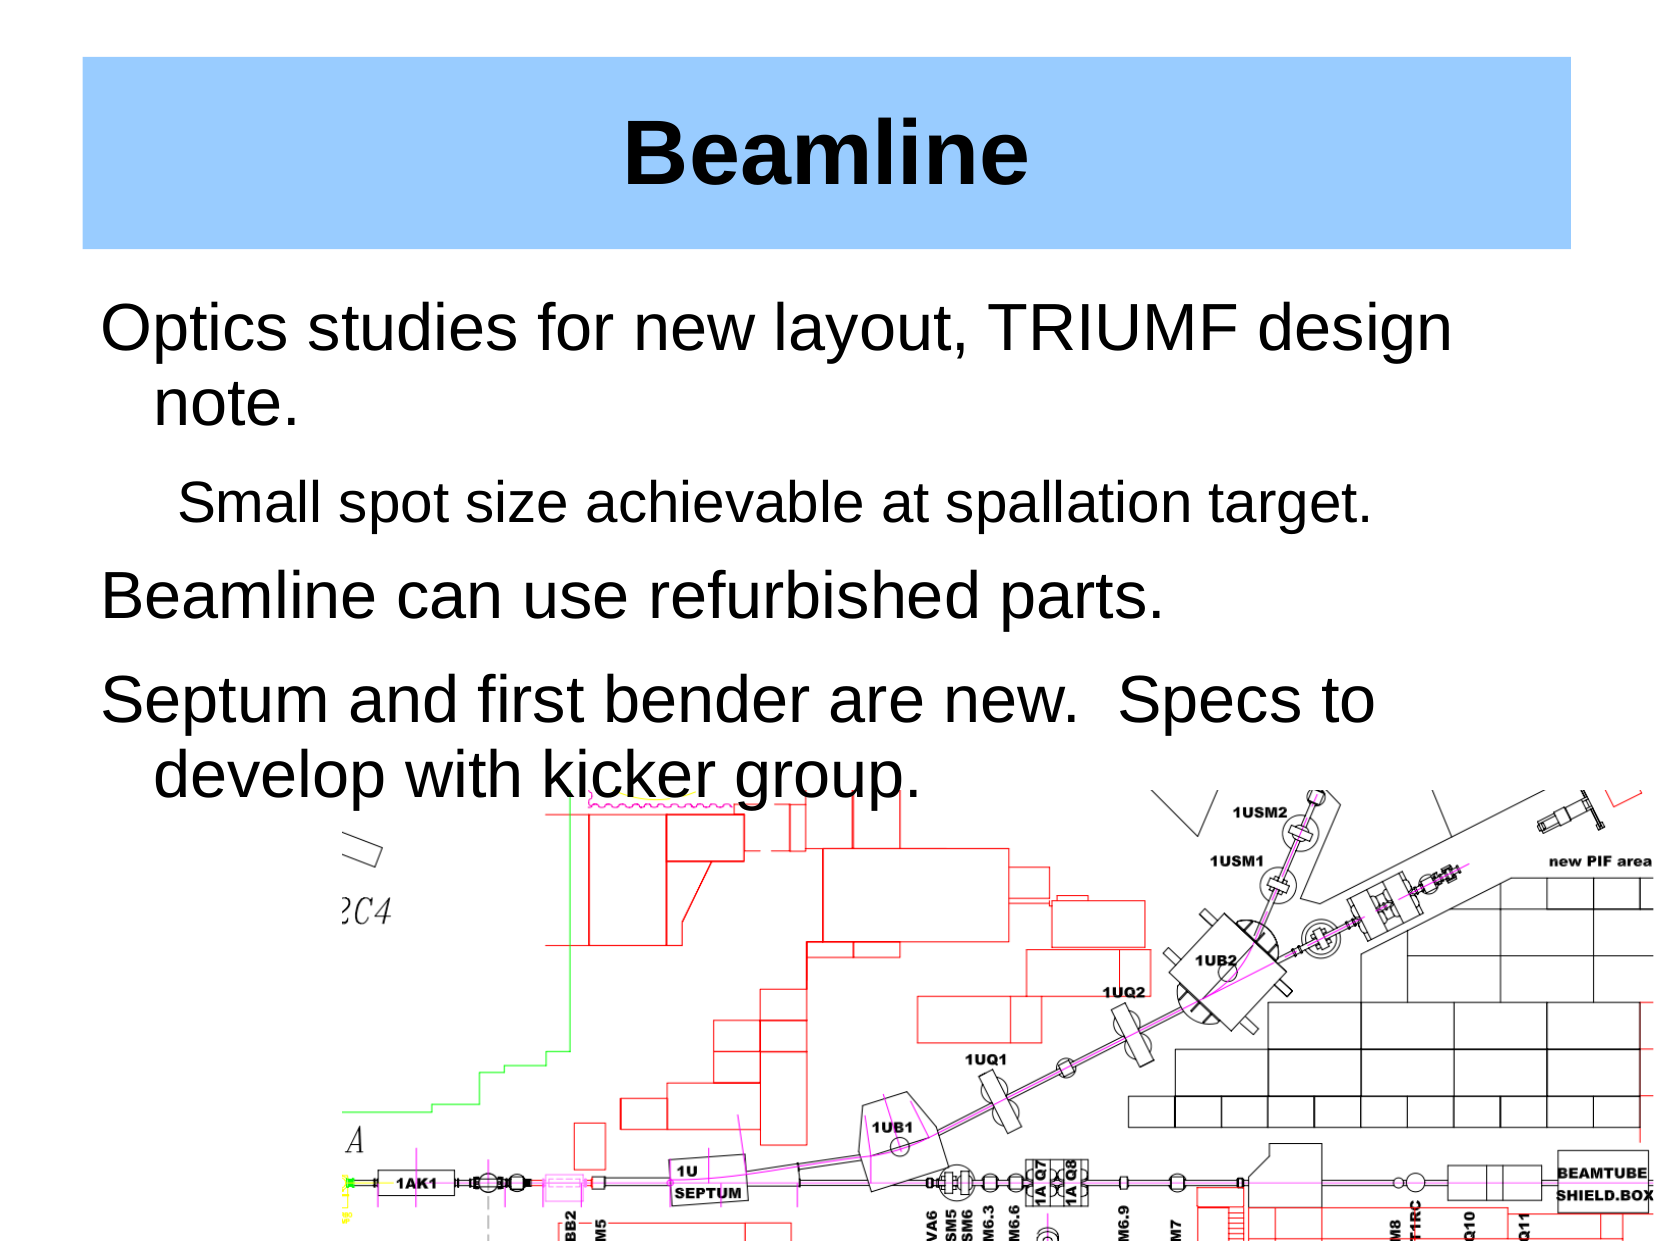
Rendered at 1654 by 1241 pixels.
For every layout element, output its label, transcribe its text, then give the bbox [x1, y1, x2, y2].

title Beamline [82, 56, 1571, 250]
picture [342, 790, 1654, 1241]
list Optics studies for new layout, TRIUMF design note. Small spot size achievable at spallation target. Beamline can use refurbished parts. Septum and first bender are new. Specs to develop with kicker group. [82, 290, 1571, 1094]
